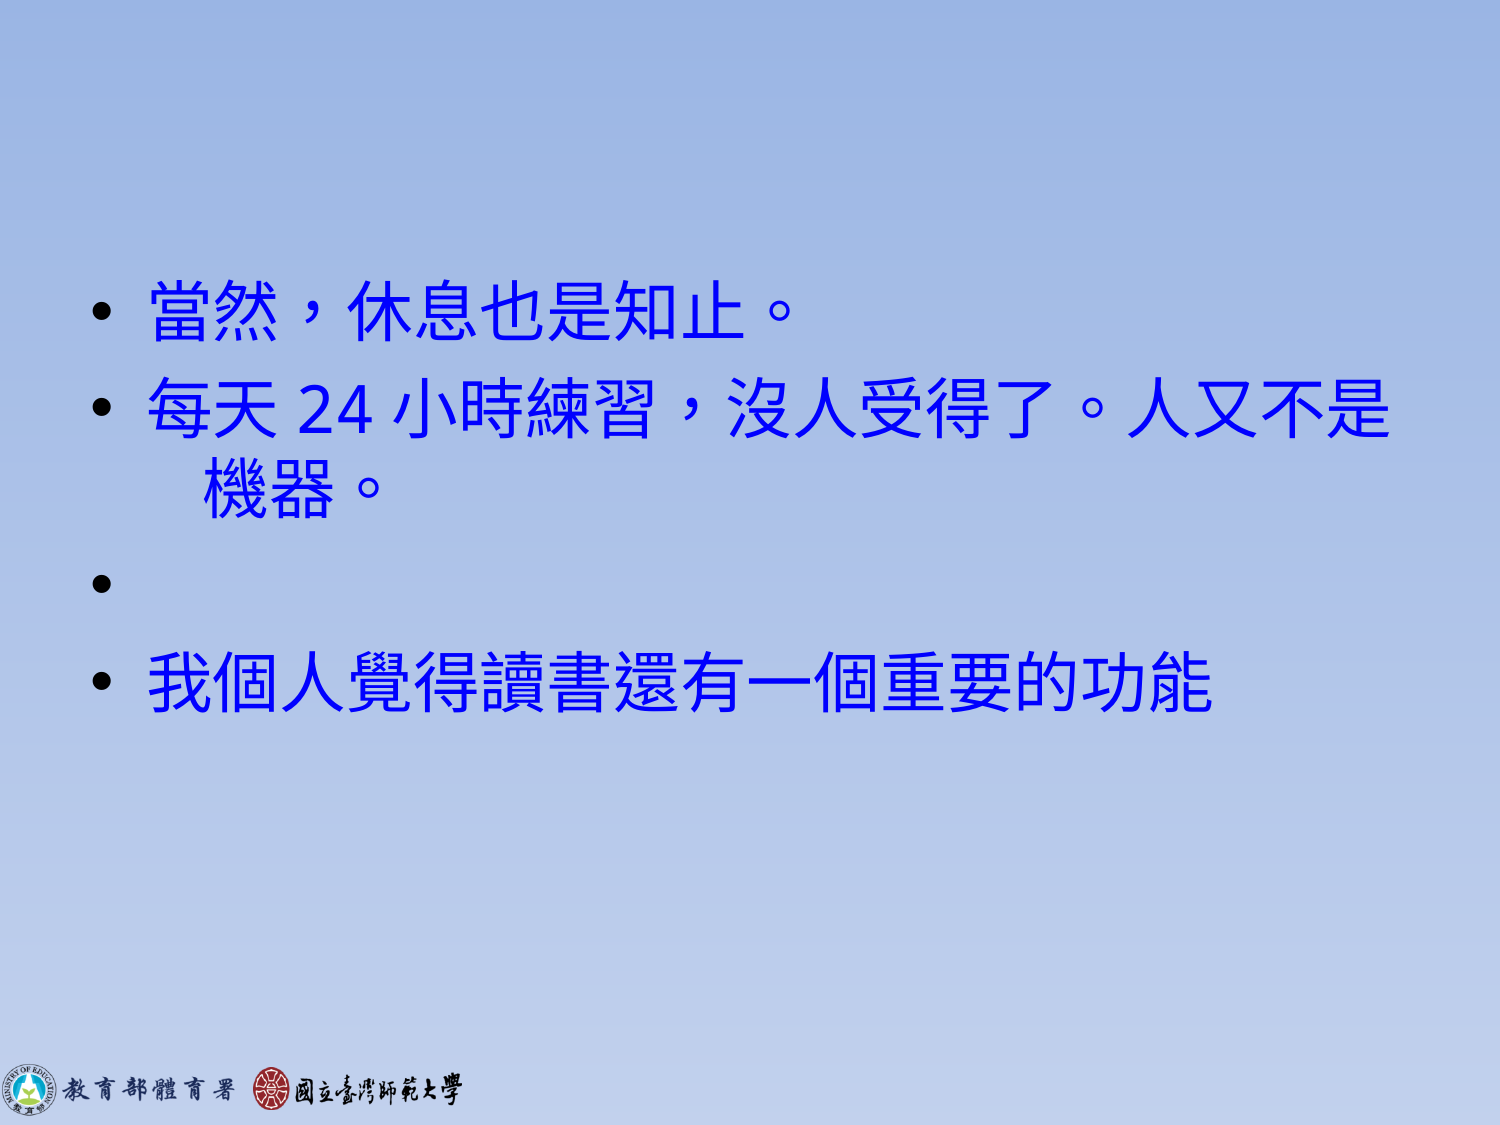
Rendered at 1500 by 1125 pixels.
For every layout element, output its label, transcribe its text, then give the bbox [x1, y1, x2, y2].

list 當然，休息也是知止。 每天24小時練習，沒人受得了。人又不是機器。 我個人覺得讀書還有一個重要的功能 [75, 262, 1426, 1005]
